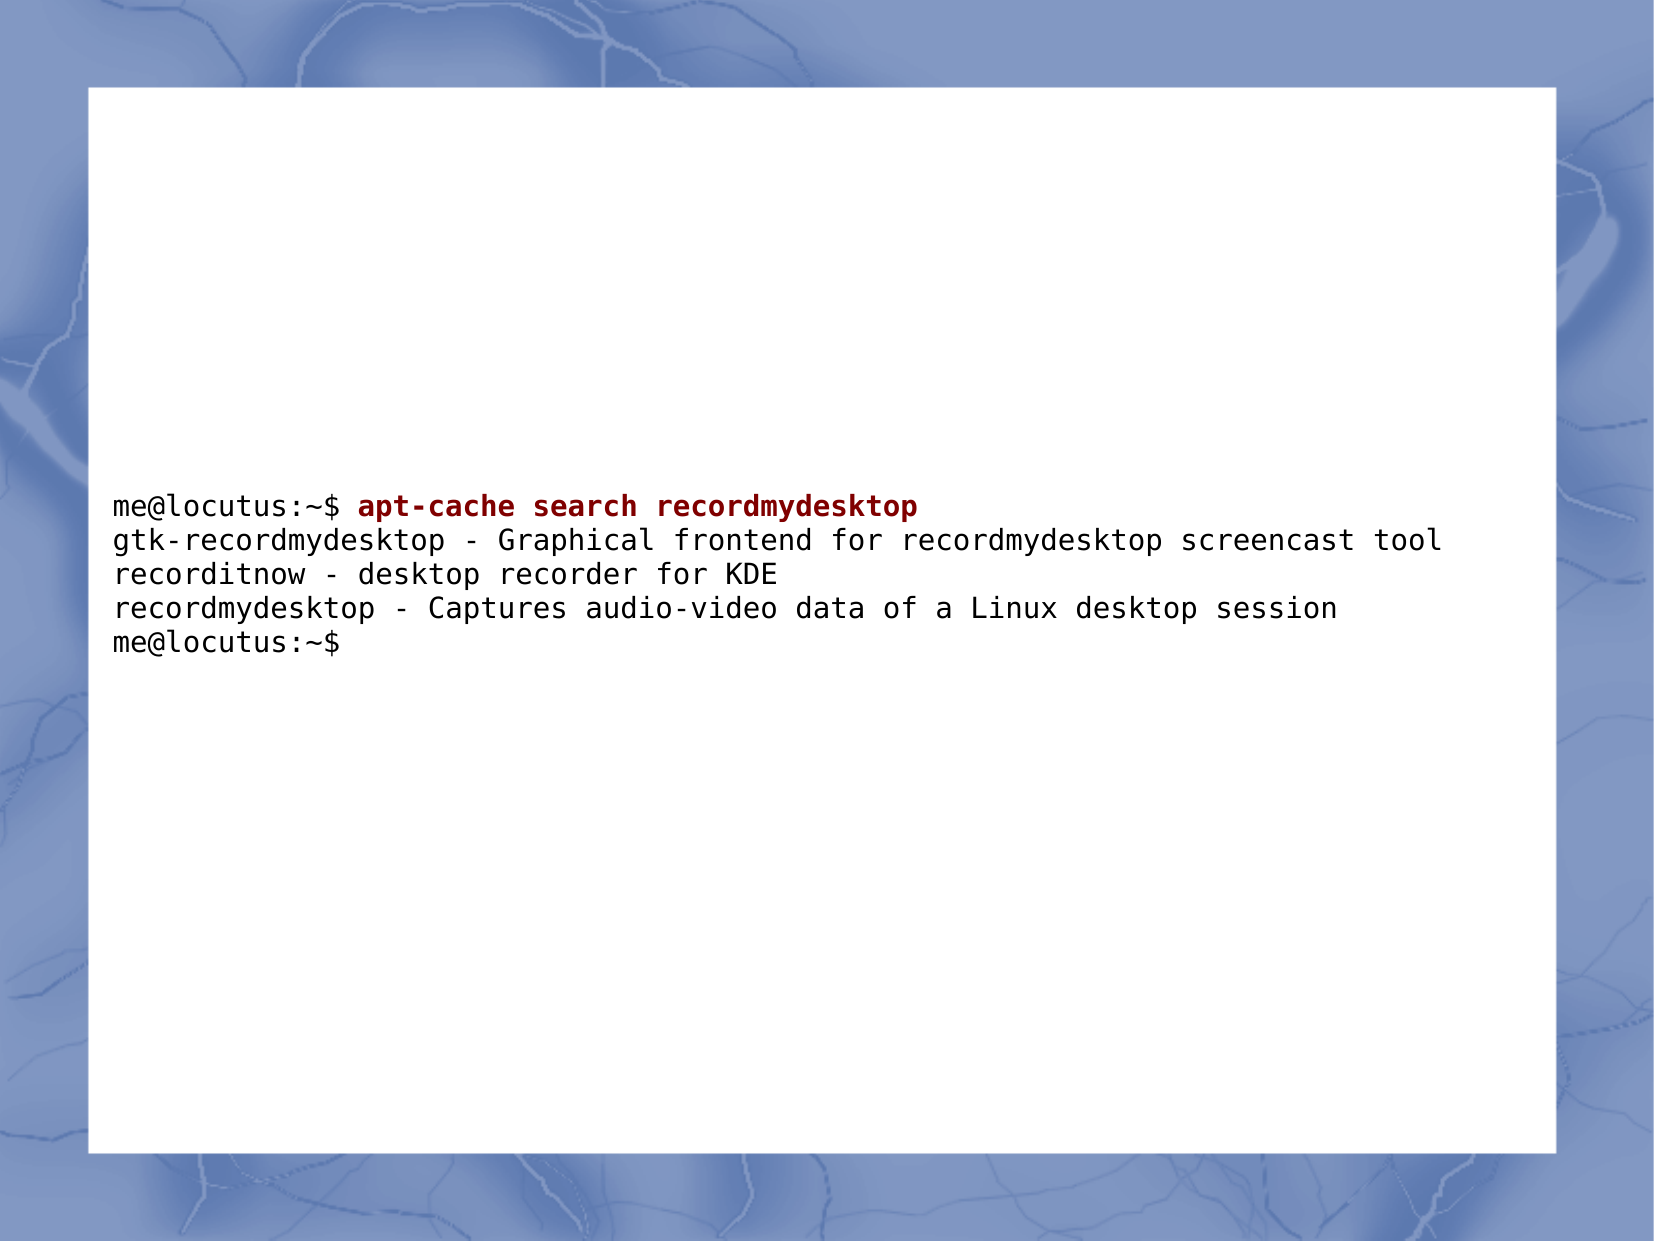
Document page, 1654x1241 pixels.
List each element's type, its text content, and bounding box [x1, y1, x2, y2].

picture [0, 0, 1654, 1241]
title me@locutus:~$ apt-cache search recordmydesktop gtk-recordmydesktop - Graphical frontend for recordmydesktop screencast tool recorditnow - desktop recorder for KDE recordmydesktop - Captures audio-video data of a Linux desktop session me@locutus:~$ [112, 105, 1531, 1141]
